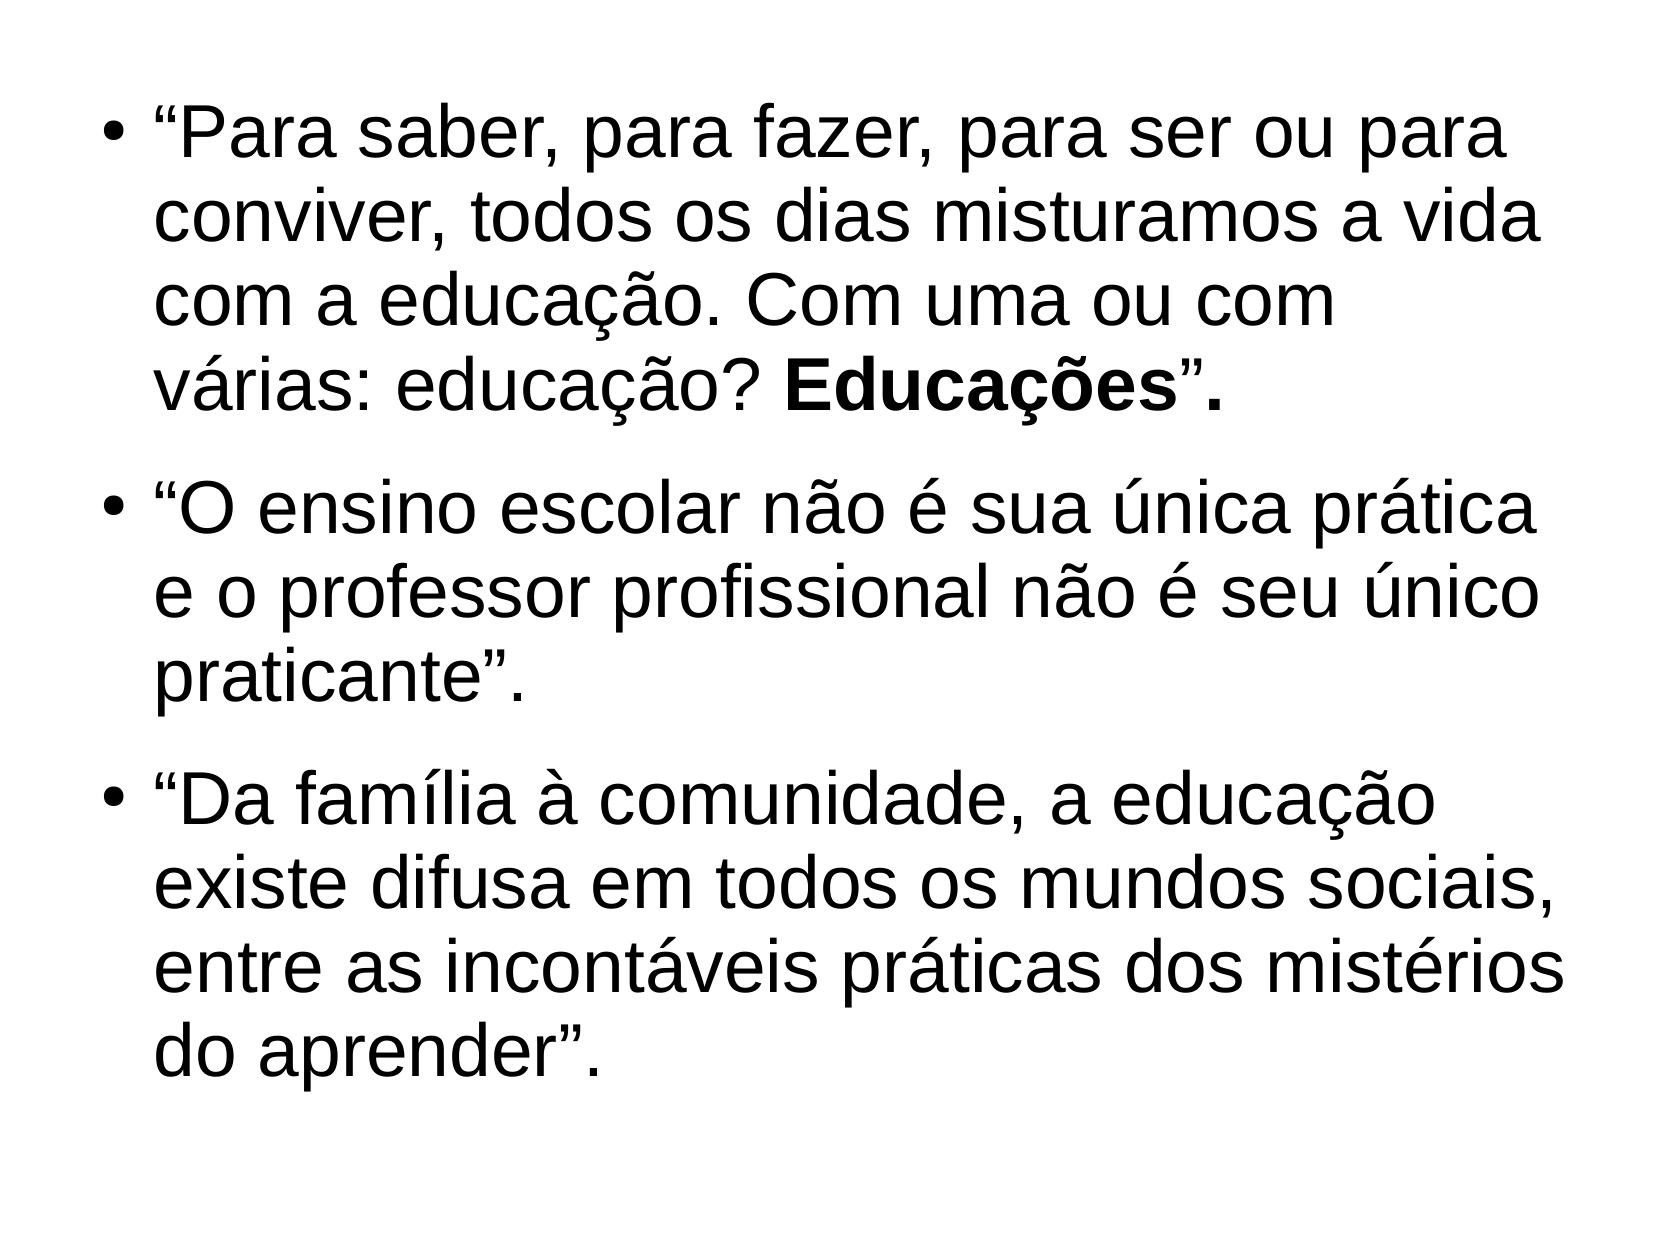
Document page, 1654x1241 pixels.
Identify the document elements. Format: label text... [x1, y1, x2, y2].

list “Para saber, para fazer, para ser ou para conviver, todos os dias misturamos a vida com a educação. Com uma ou com várias: educação? Educações”. “O ensino escolar não é sua única prática e o professor profissional não é seu único praticante”. “Da família à comunidade, a educação existe difusa em todos os mundos sociais, entre as incontáveis práticas dos mistérios do aprender”. [82, 90, 1571, 1111]
